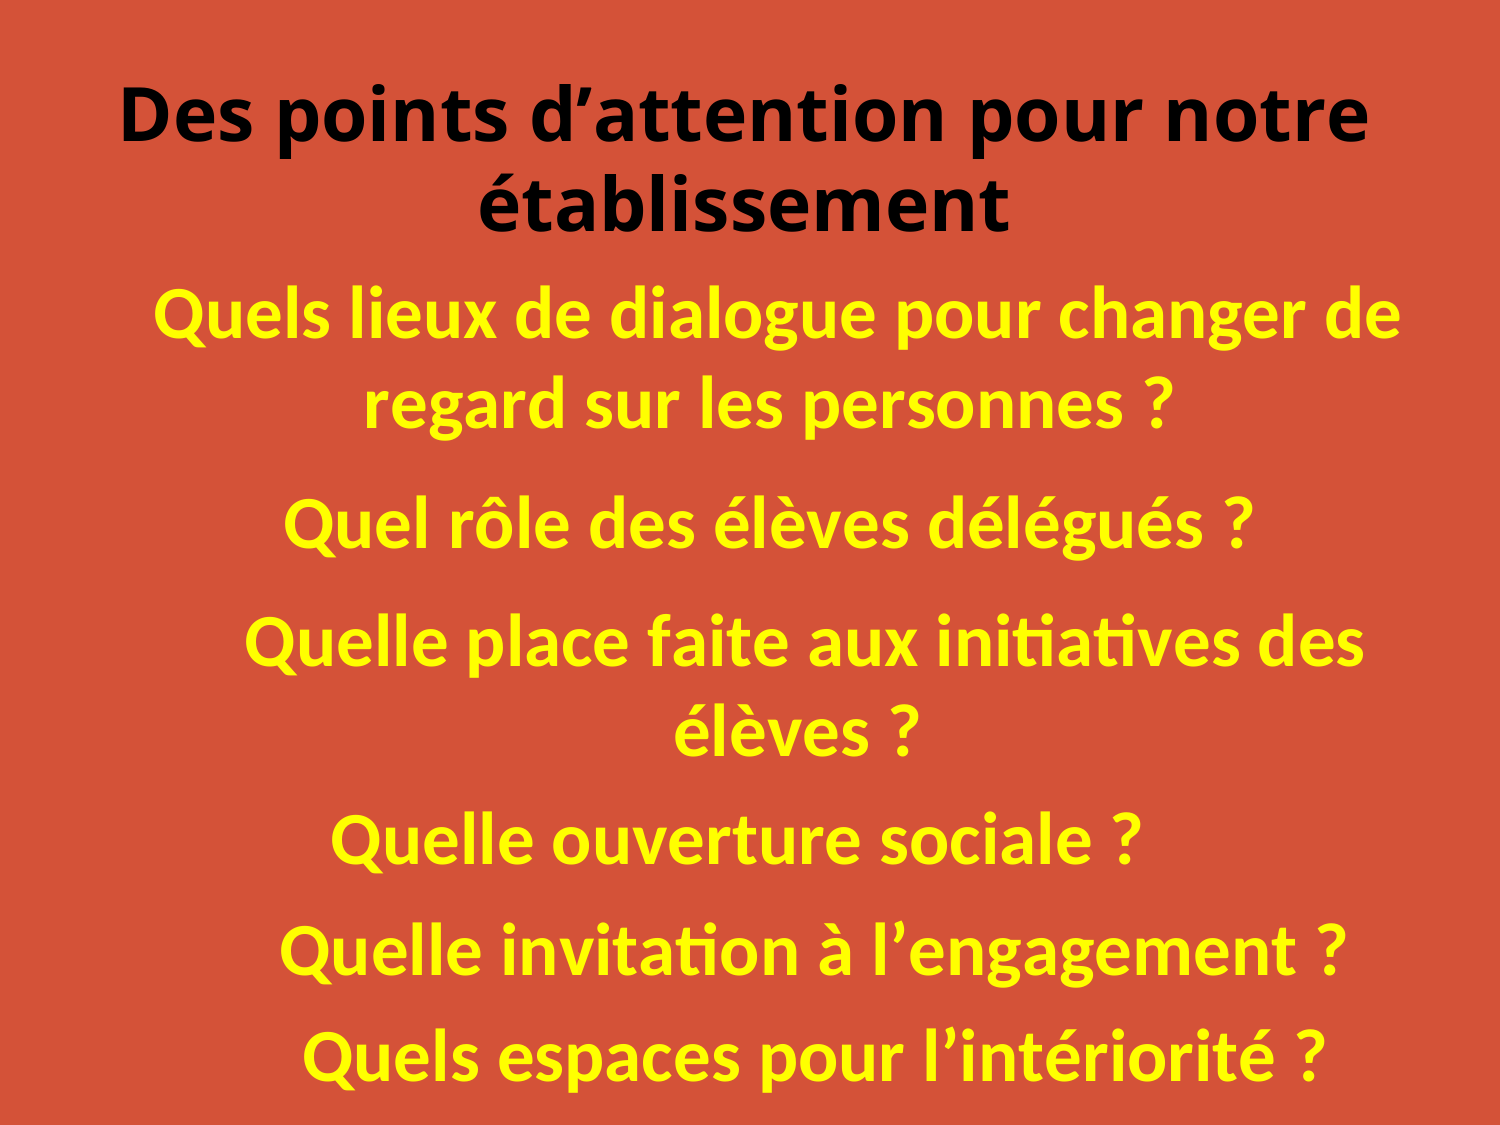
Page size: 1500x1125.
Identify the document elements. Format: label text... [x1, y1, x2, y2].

text_box Quelle ouverture sociale ? [70, 781, 1423, 887]
text_box Quelle invitation à l’engagement ? [147, 893, 1500, 999]
text_box Quel rôle des élèves délégués ? [102, 465, 1456, 572]
text_box Des points d’attention pour notre établissement [34, 59, 1455, 255]
text_box Quels lieux de dialogue pour changer de regard sur les personnes ? [102, 255, 1456, 452]
text_box Quelle place faite aux initiatives des élèves ? [129, 583, 1483, 779]
text_box Quels espaces pour l’intériorité ? [148, 999, 1500, 1105]
